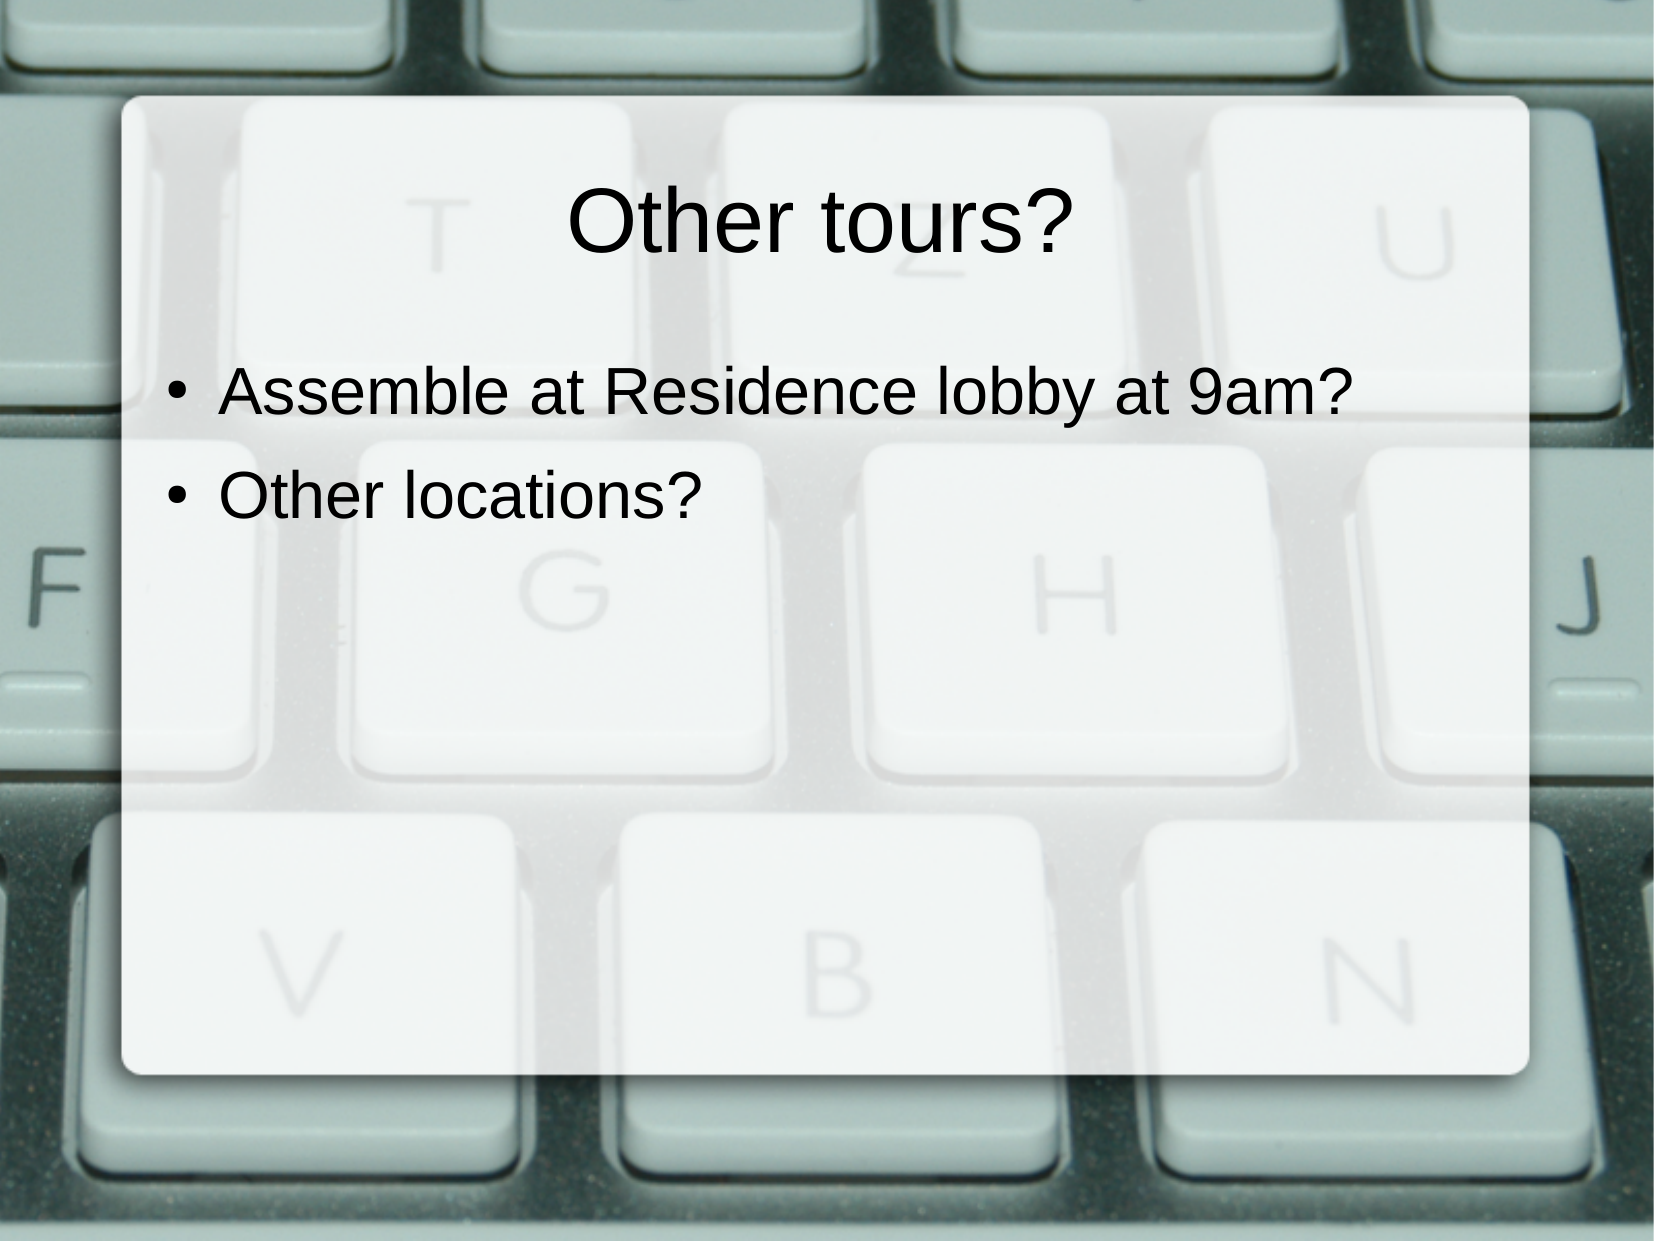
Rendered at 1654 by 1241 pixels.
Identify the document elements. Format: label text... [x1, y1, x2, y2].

list Assemble at Residence lobby at 9am? Other locations? [147, 354, 1506, 1049]
title Other tours? [135, 125, 1506, 318]
picture [0, 0, 1654, 1241]
